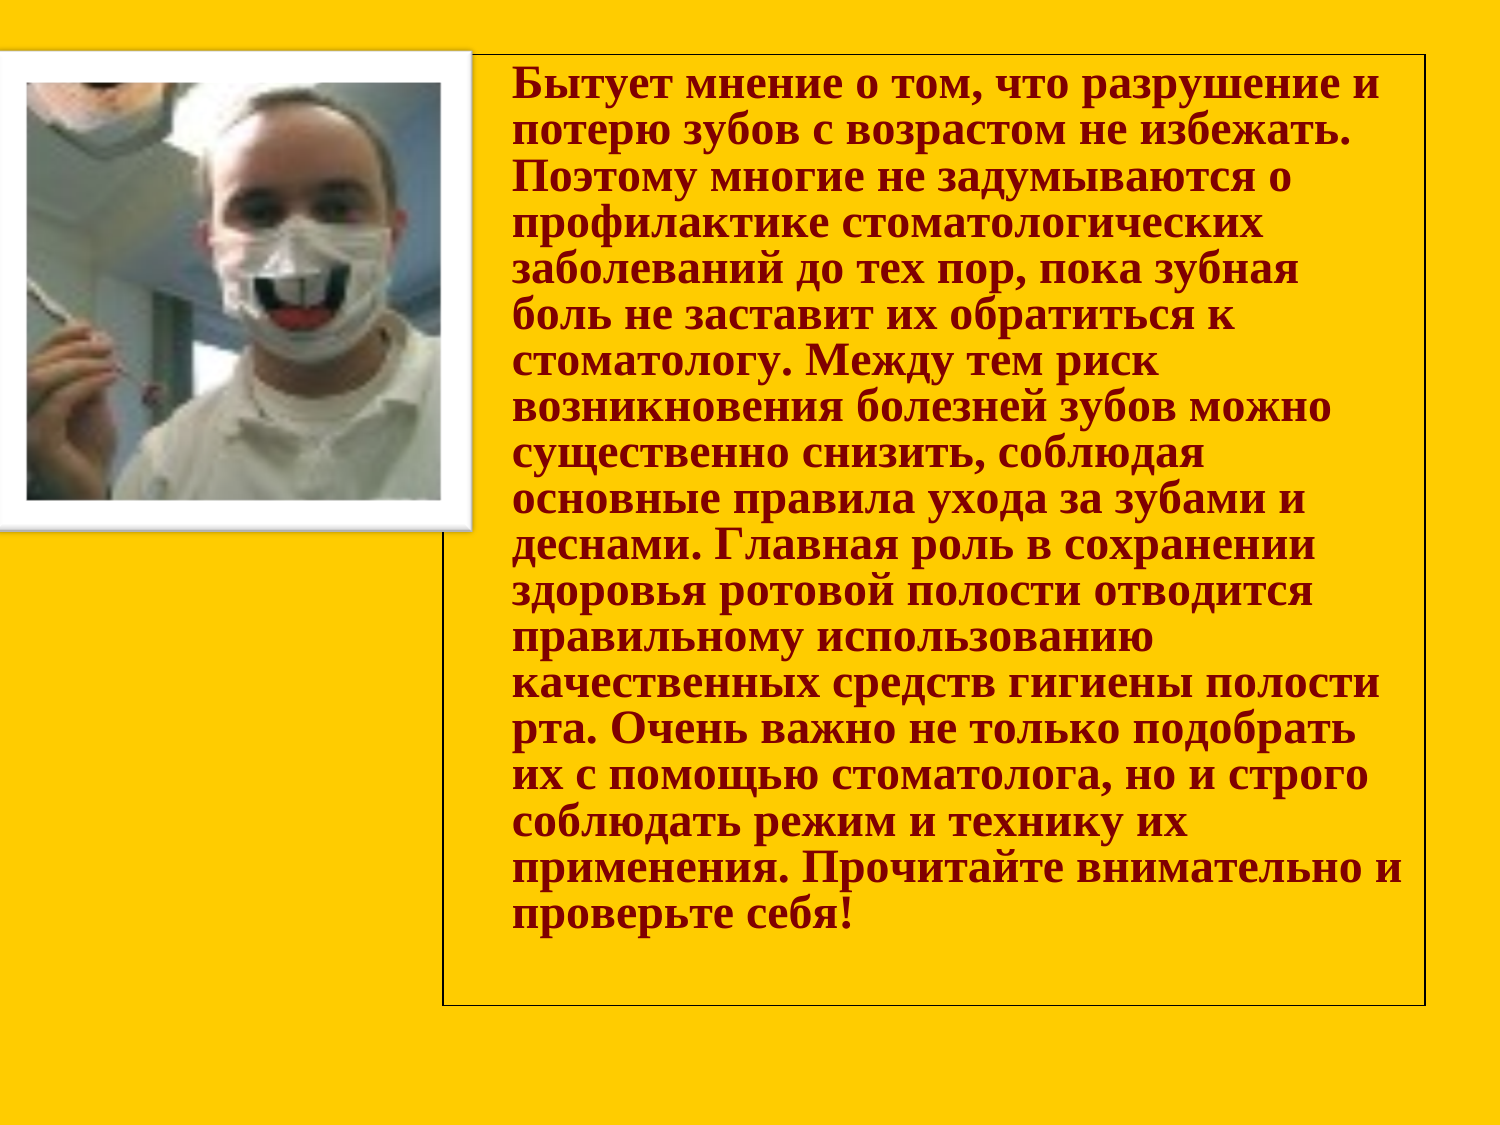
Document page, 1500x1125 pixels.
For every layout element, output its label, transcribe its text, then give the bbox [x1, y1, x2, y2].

picture [0, 40, 482, 541]
list Бытует мнение о том, что разрушение и потерю зубов с возрастом не избежать. Поэтому многие не задумываются о профилактике стоматологических заболеваний до тех пор, пока зубная боль не заставит их обратиться к стоматологу. Между тем риск возникновения болезней зубов можно существенно снизить, соблюдая основные правила ухода за зубами и деснами. Главная роль в сохранении здоровья ротовой полости отводится правильному использованию качественных средств гигиены полости рта. Очень важно не только подобрать их с помощью стоматолога, но и строго соблюдать режим и технику их применения. Прочитайте внимательно и проверьте себя! [442, 54, 1425, 1006]
